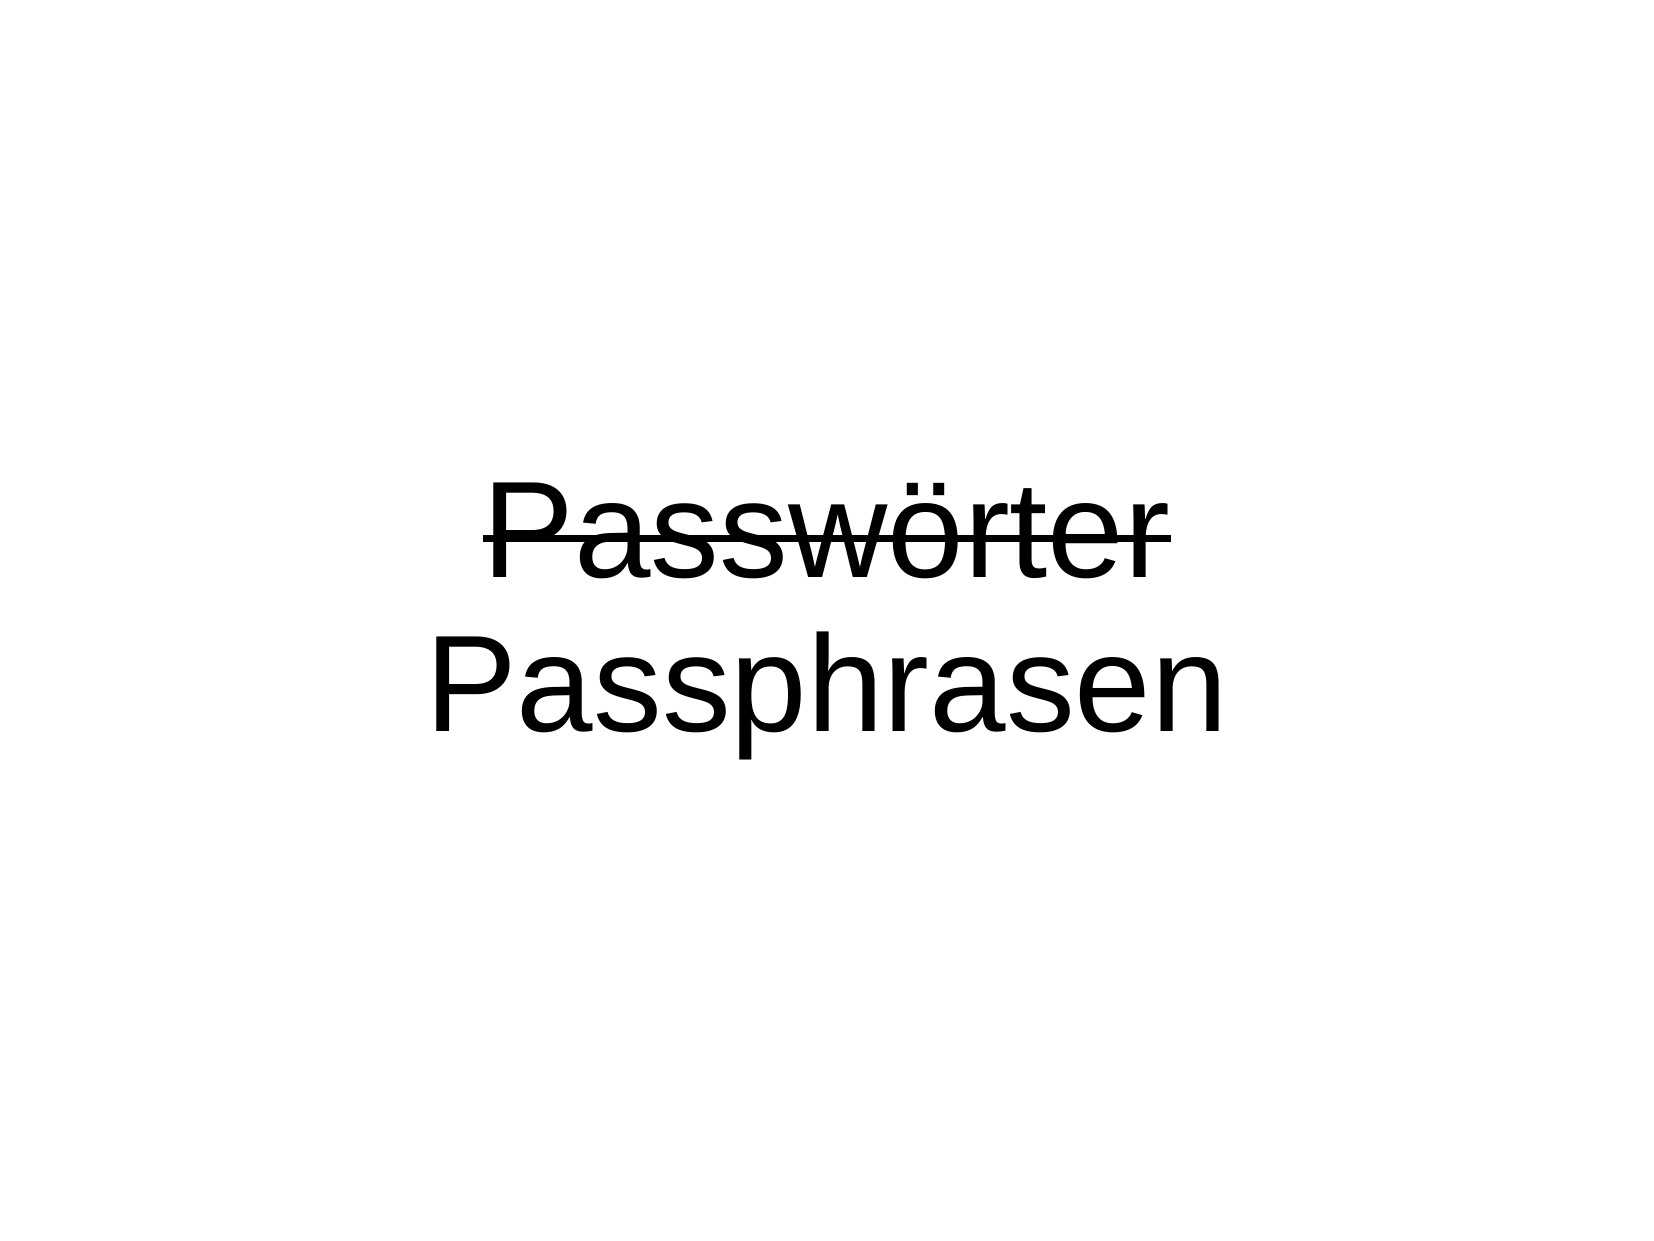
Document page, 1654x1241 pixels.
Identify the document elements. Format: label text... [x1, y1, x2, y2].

title Passwörter Passphrasen [82, 0, 1571, 761]
